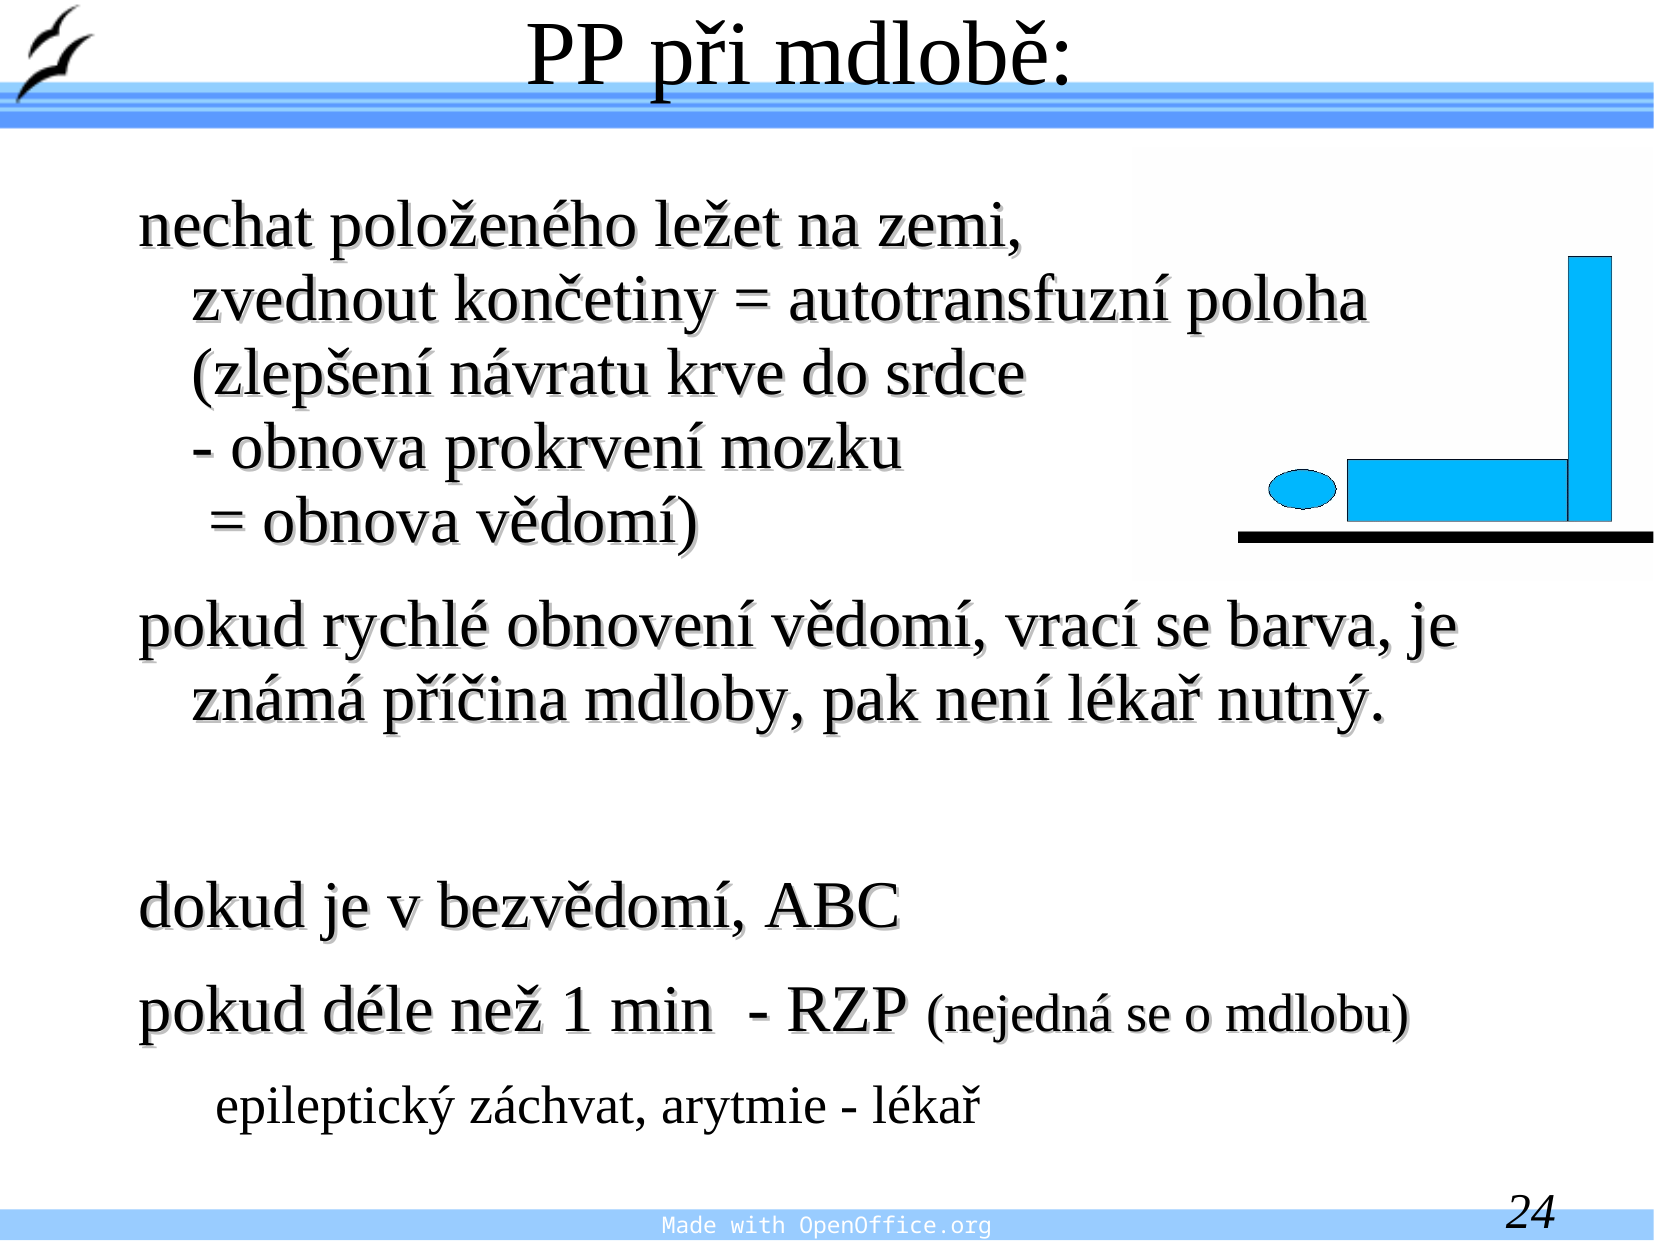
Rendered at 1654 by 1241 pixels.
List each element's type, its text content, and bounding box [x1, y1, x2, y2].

picture [0, 0, 1654, 133]
title PP při mdlobě: [94, 0, 1507, 107]
list nechat položeného ležet na zemi, zvednout končetiny = autotransfuzní poloha (zlepšení návratu krve do srdce - obnova prokrvení mozku = obnova vědomí) pokud rychlé obnovení vědomí, vrací se barva, je známá příčina mdloby, pak není lékař nutný. dokud je v bezvědomí, ABC pokud déle než 1 min - RZP (nejedná se o mdlobu) epileptický záchvat, arytmie - lékař [120, 187, 1533, 1238]
picture [1132, 147, 1654, 581]
